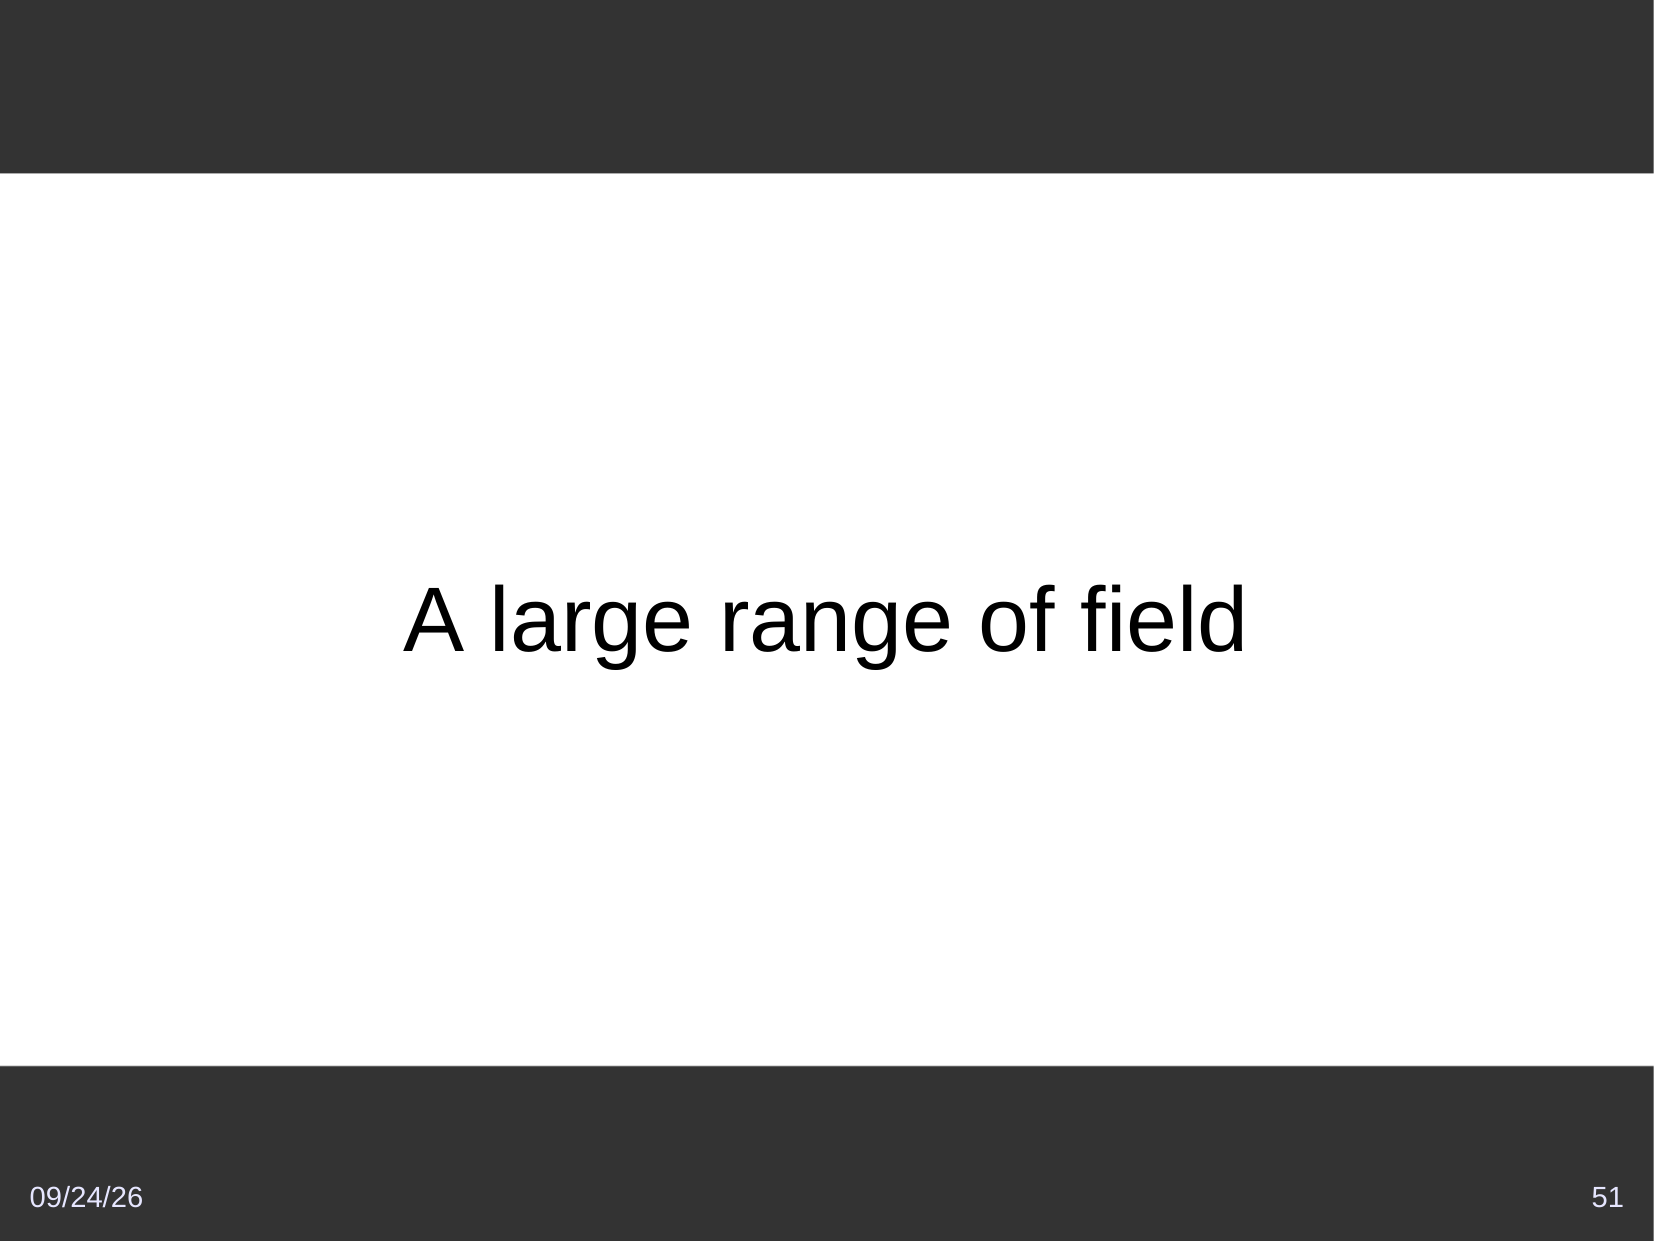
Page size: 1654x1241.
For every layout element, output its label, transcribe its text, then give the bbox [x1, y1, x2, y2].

subtitle A large range of field [29, 214, 1625, 1027]
picture [0, 0, 1654, 1241]
